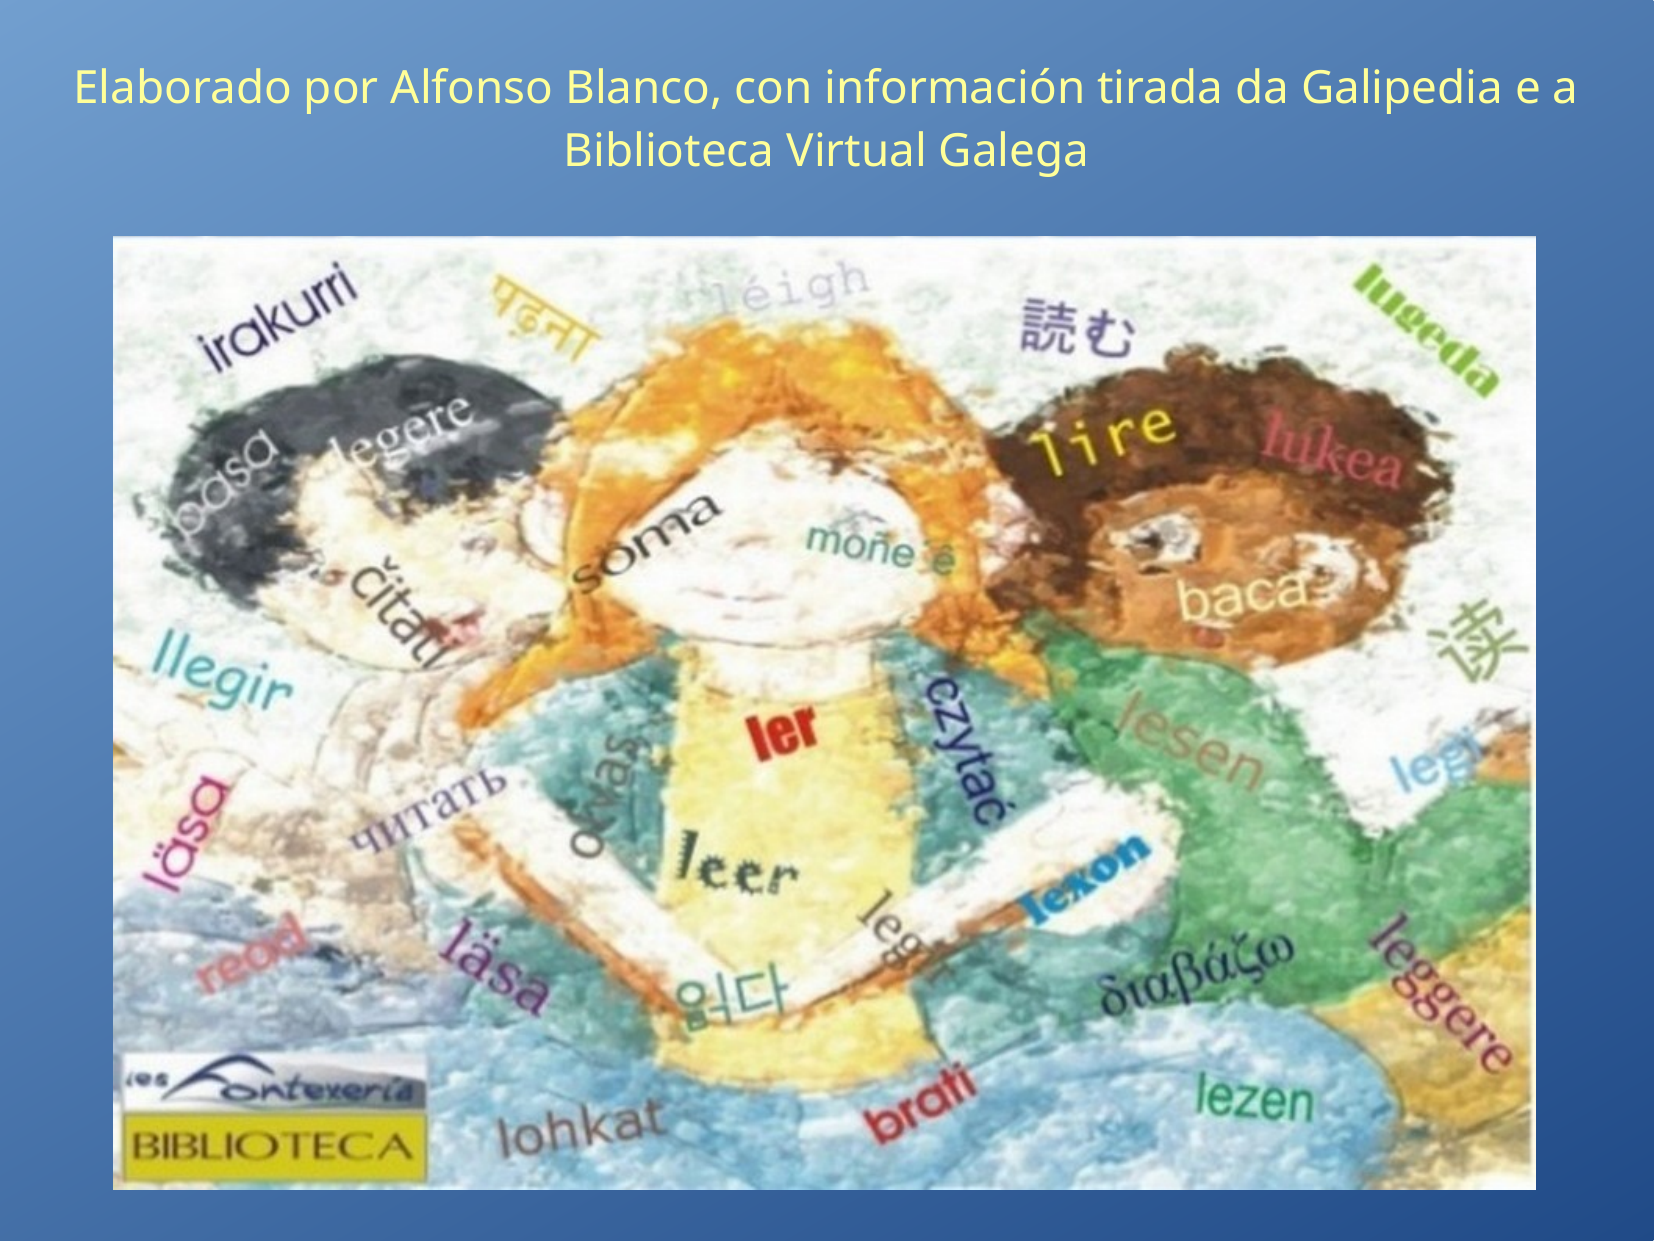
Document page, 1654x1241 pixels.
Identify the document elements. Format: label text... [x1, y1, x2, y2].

picture [113, 236, 1536, 1190]
text_box Elaborado por Alfonso Blanco, con información tirada da Galipedia e a Biblioteca Virtual Galega [0, 47, 1654, 178]
